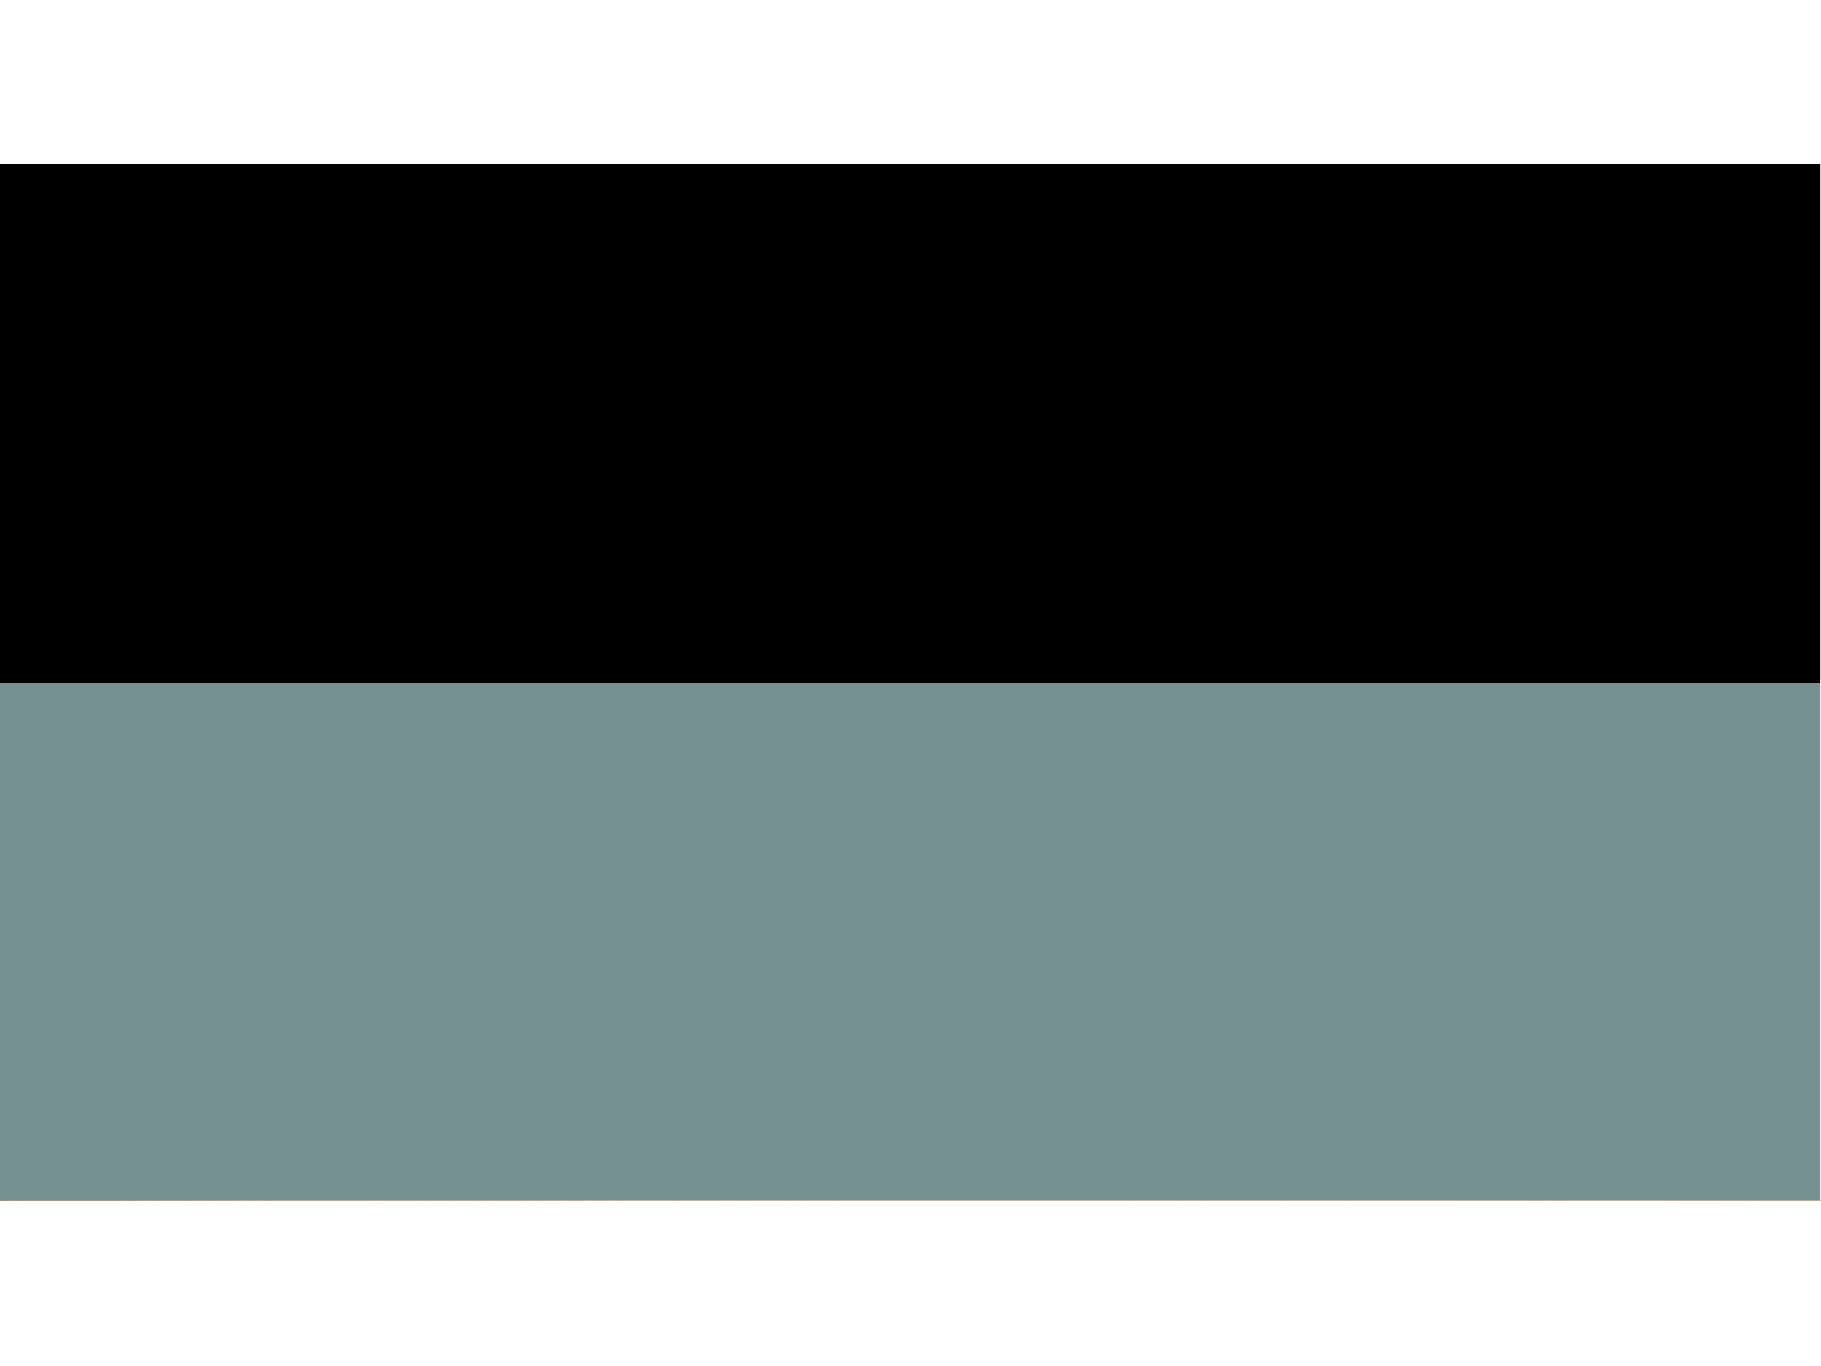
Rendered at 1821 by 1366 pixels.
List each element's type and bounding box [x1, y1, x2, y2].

text_box [0, 164, 1821, 683]
picture [0, 683, 1821, 1201]
